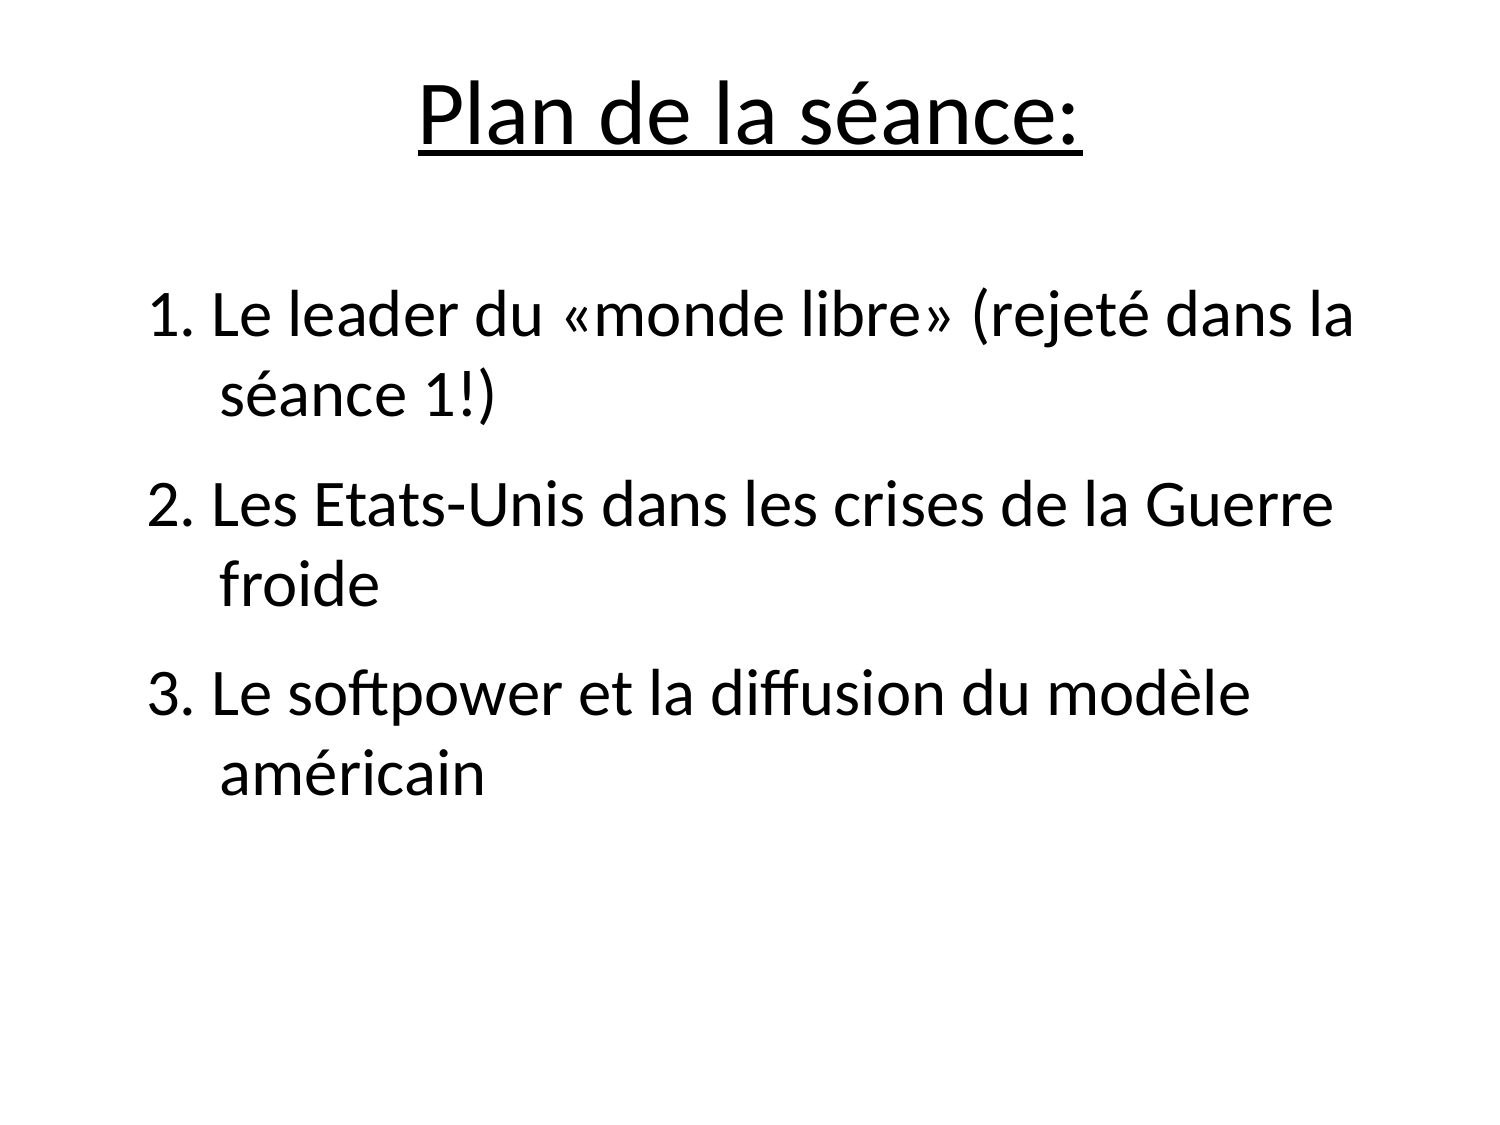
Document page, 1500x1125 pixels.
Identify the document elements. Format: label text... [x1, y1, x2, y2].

list 1. Le leader du «monde libre» (rejeté dans la séance 1!) 2. Les Etats-Unis dans les crises de la Guerre froide 3. Le softpower et la diffusion du modèle américain [75, 262, 1425, 1005]
title Plan de la séance: [75, 45, 1425, 233]
